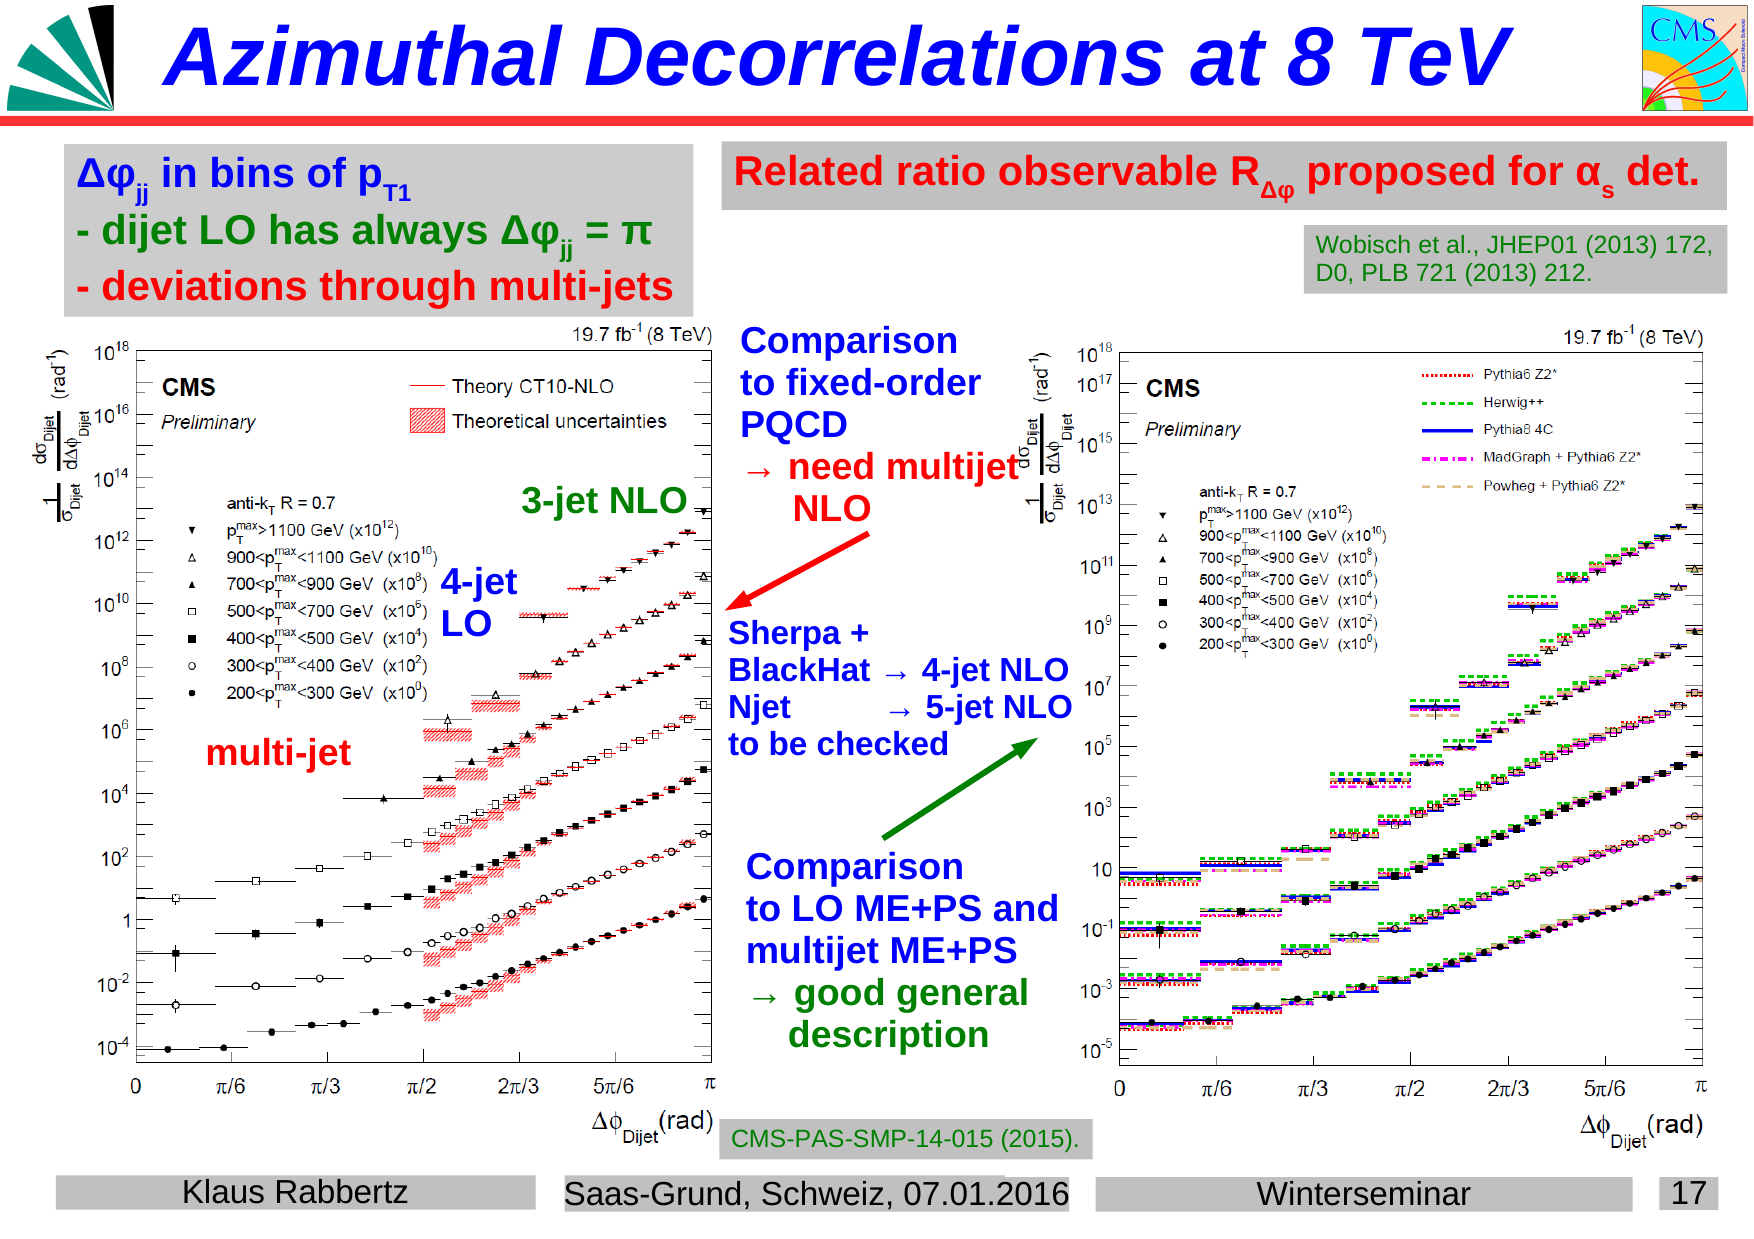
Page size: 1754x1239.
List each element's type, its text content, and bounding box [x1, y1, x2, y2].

text_box 3-jet NLO [509, 473, 703, 528]
text_box Comparison to LO ME+PS and multijet ME+PS → good general description [734, 839, 1073, 1062]
picture [1642, 5, 1748, 111]
text_box multi-jet [193, 725, 364, 779]
text_box Δφjj in bins of pT1 - dijet LO has always Δφjj = π - deviations through multi-jets [64, 144, 694, 317]
text_box CMS-PAS-SMP-14-015 (2015). [719, 1119, 1091, 1160]
text_box Sherpa + BlackHat → 4-jet NLO Njet → 5-jet NLO to be checked [716, 608, 1086, 771]
picture [23, 307, 725, 1175]
text_box 4-jet LO [428, 554, 530, 651]
text_box Related ratio observable RΔφ proposed for αs det. [721, 141, 1727, 211]
text_box Wobisch et al., JHEP01 (2013) 172, D0, PLB 721 (2013) 212. [1303, 225, 1728, 294]
picture [1005, 309, 1717, 1177]
text_box Comparison to fixed-order PQCD → need multijet NLO [728, 313, 1032, 536]
picture [7, 5, 114, 112]
title Azimuthal Decorrelations at 8 TeV [129, 0, 1545, 114]
